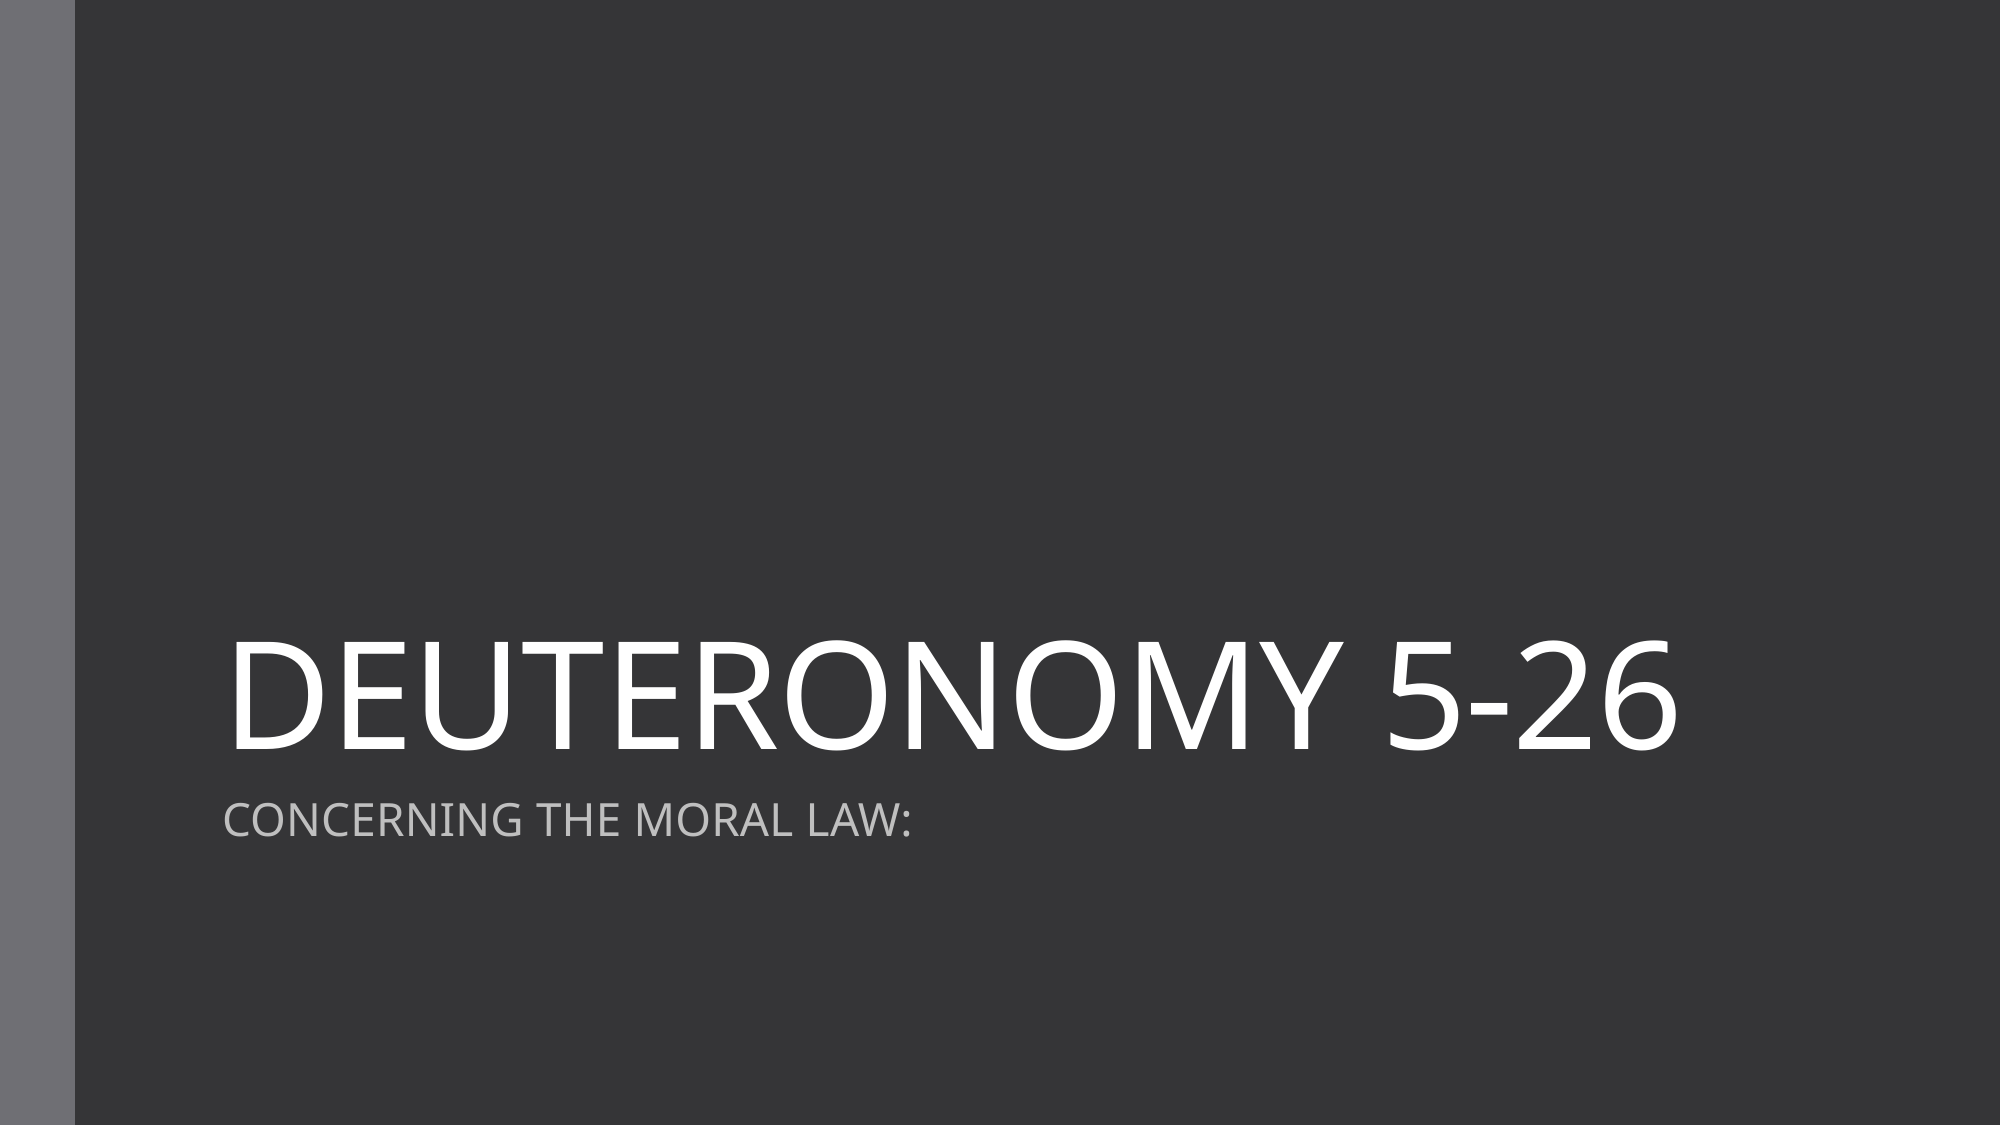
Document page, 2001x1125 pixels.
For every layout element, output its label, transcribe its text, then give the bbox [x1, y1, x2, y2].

title DEUTERONOMY 5-26 [206, 124, 1752, 787]
subtitle CONCERNING THE MORAL LAW: [206, 787, 1752, 1066]
